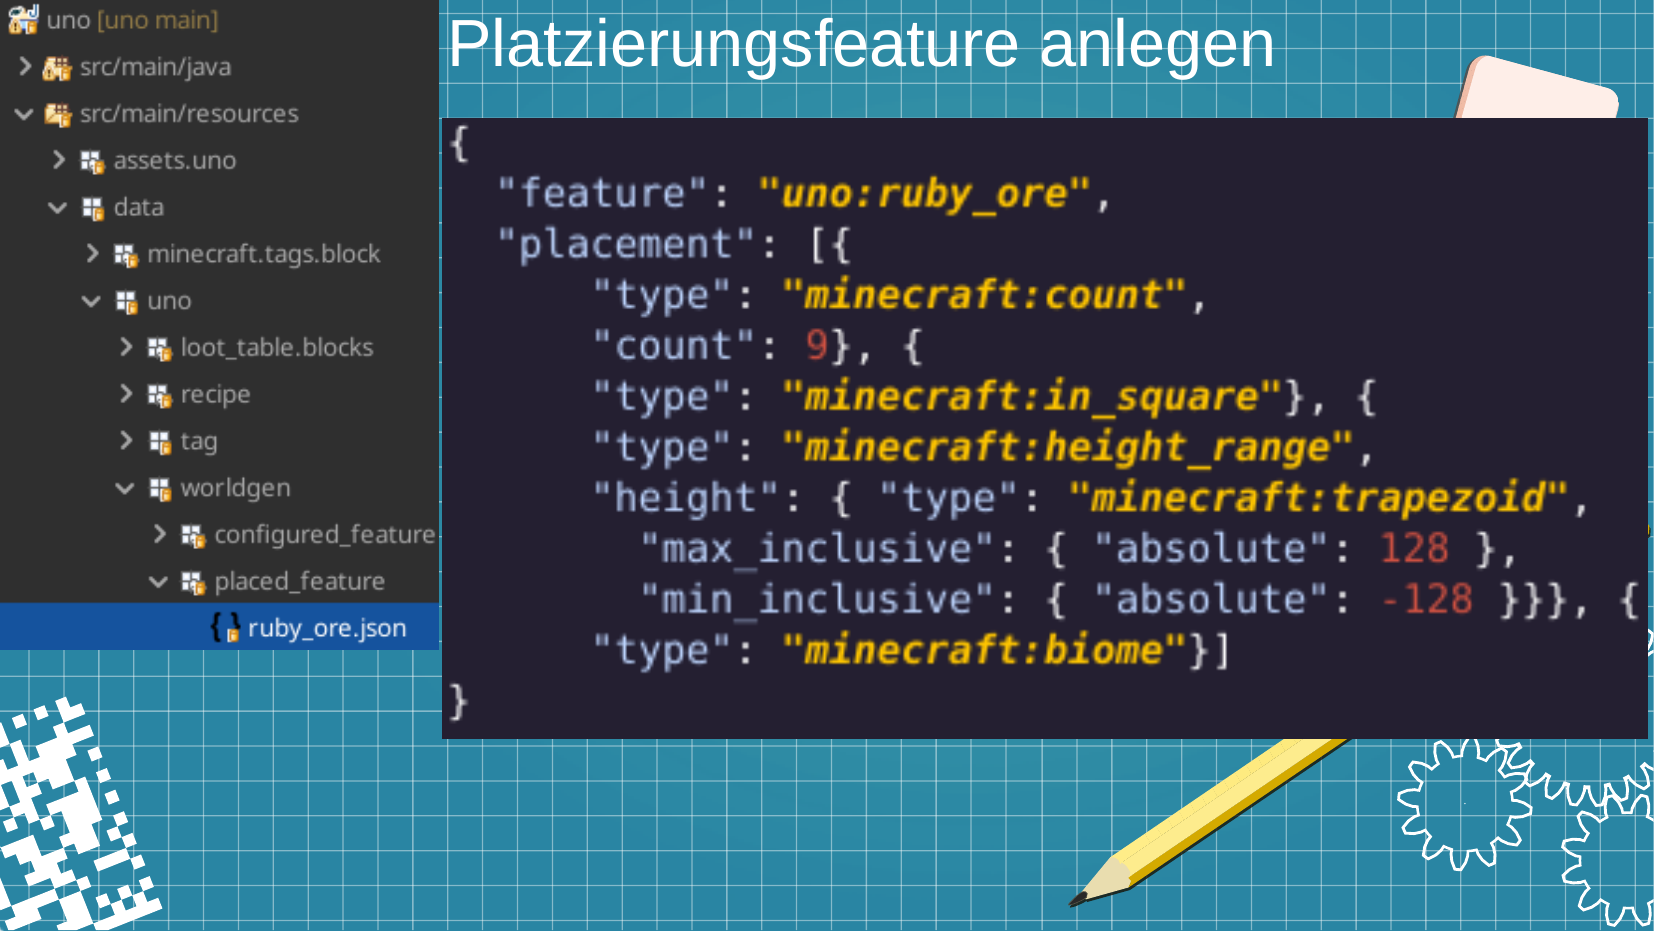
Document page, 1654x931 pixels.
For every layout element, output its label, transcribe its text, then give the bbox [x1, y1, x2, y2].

picture [442, 118, 1648, 739]
list Platzierungsfeature anlegen [439, 5, 1595, 89]
picture [0, 0, 439, 650]
